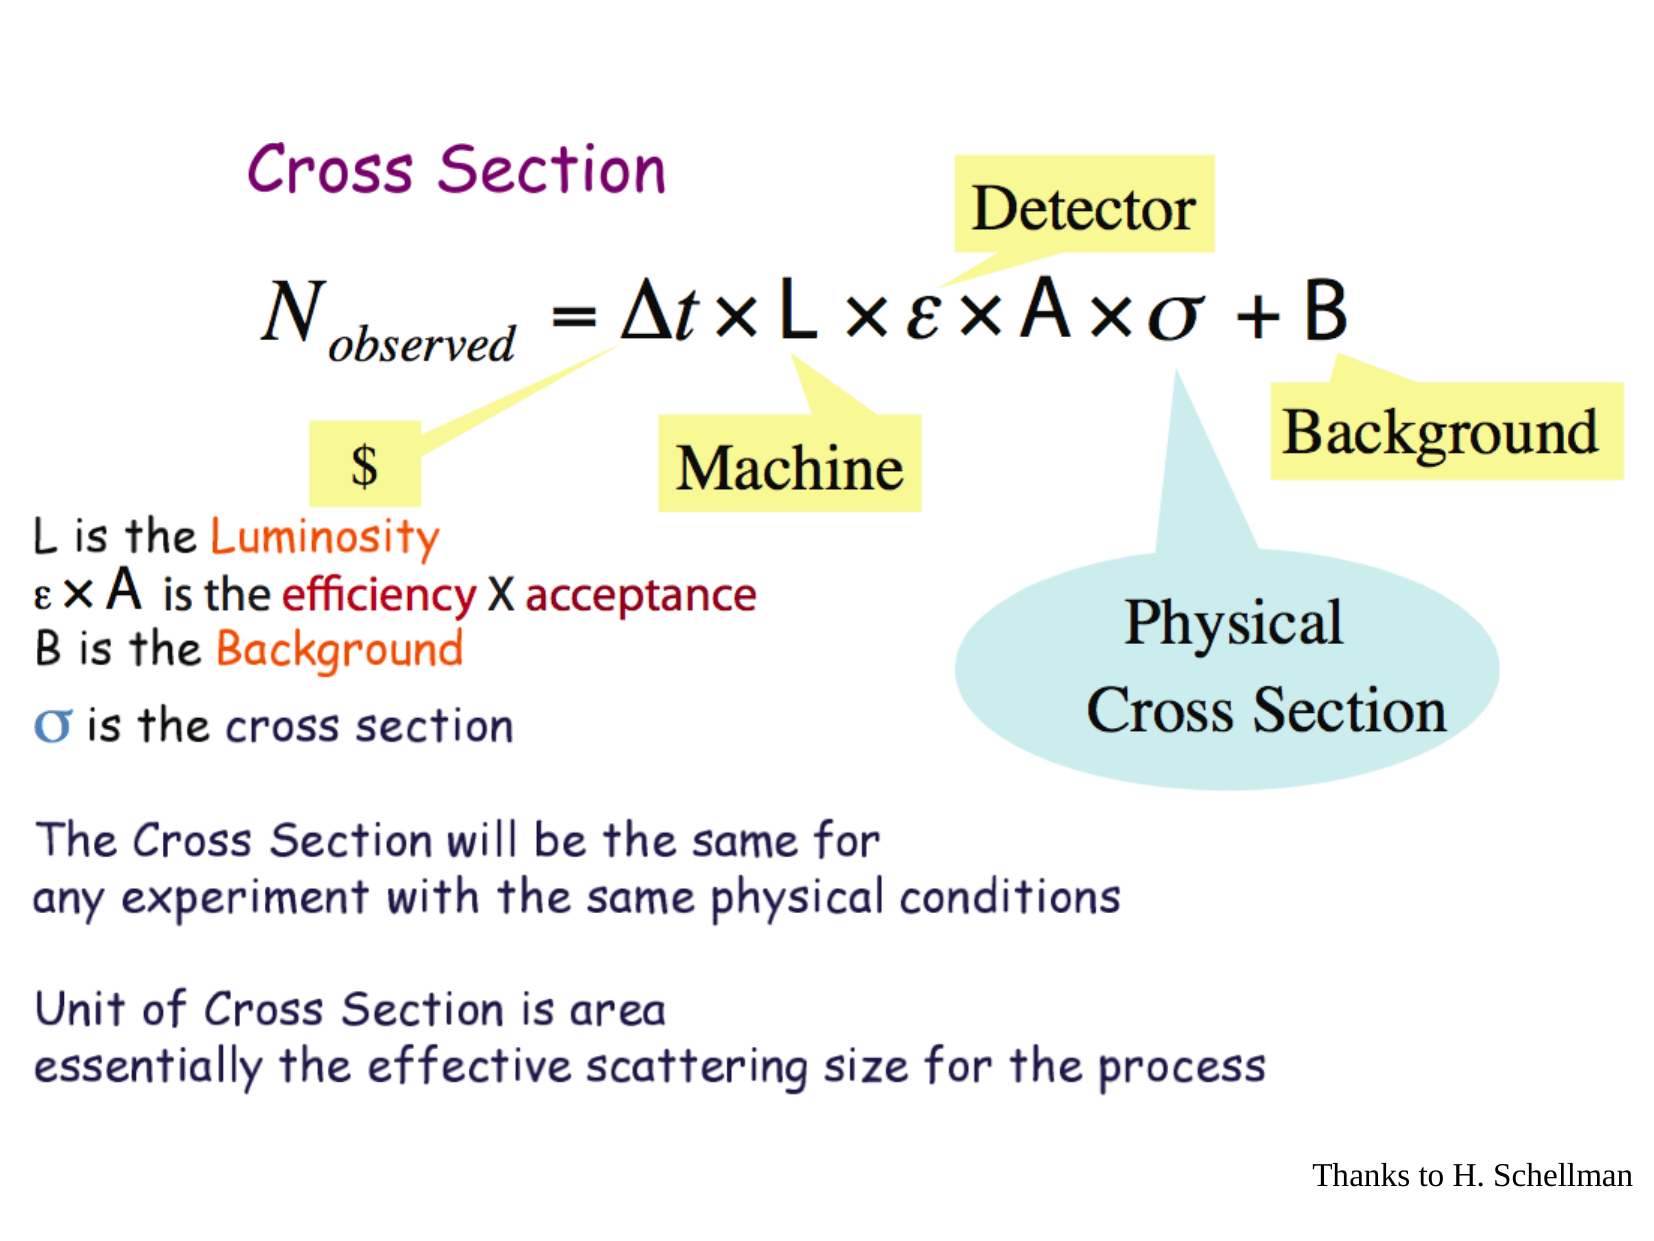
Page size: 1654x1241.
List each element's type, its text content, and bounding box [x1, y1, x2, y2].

picture [12, 142, 1639, 1105]
text_box Thanks to H. Schellman [1312, 1156, 1635, 1194]
